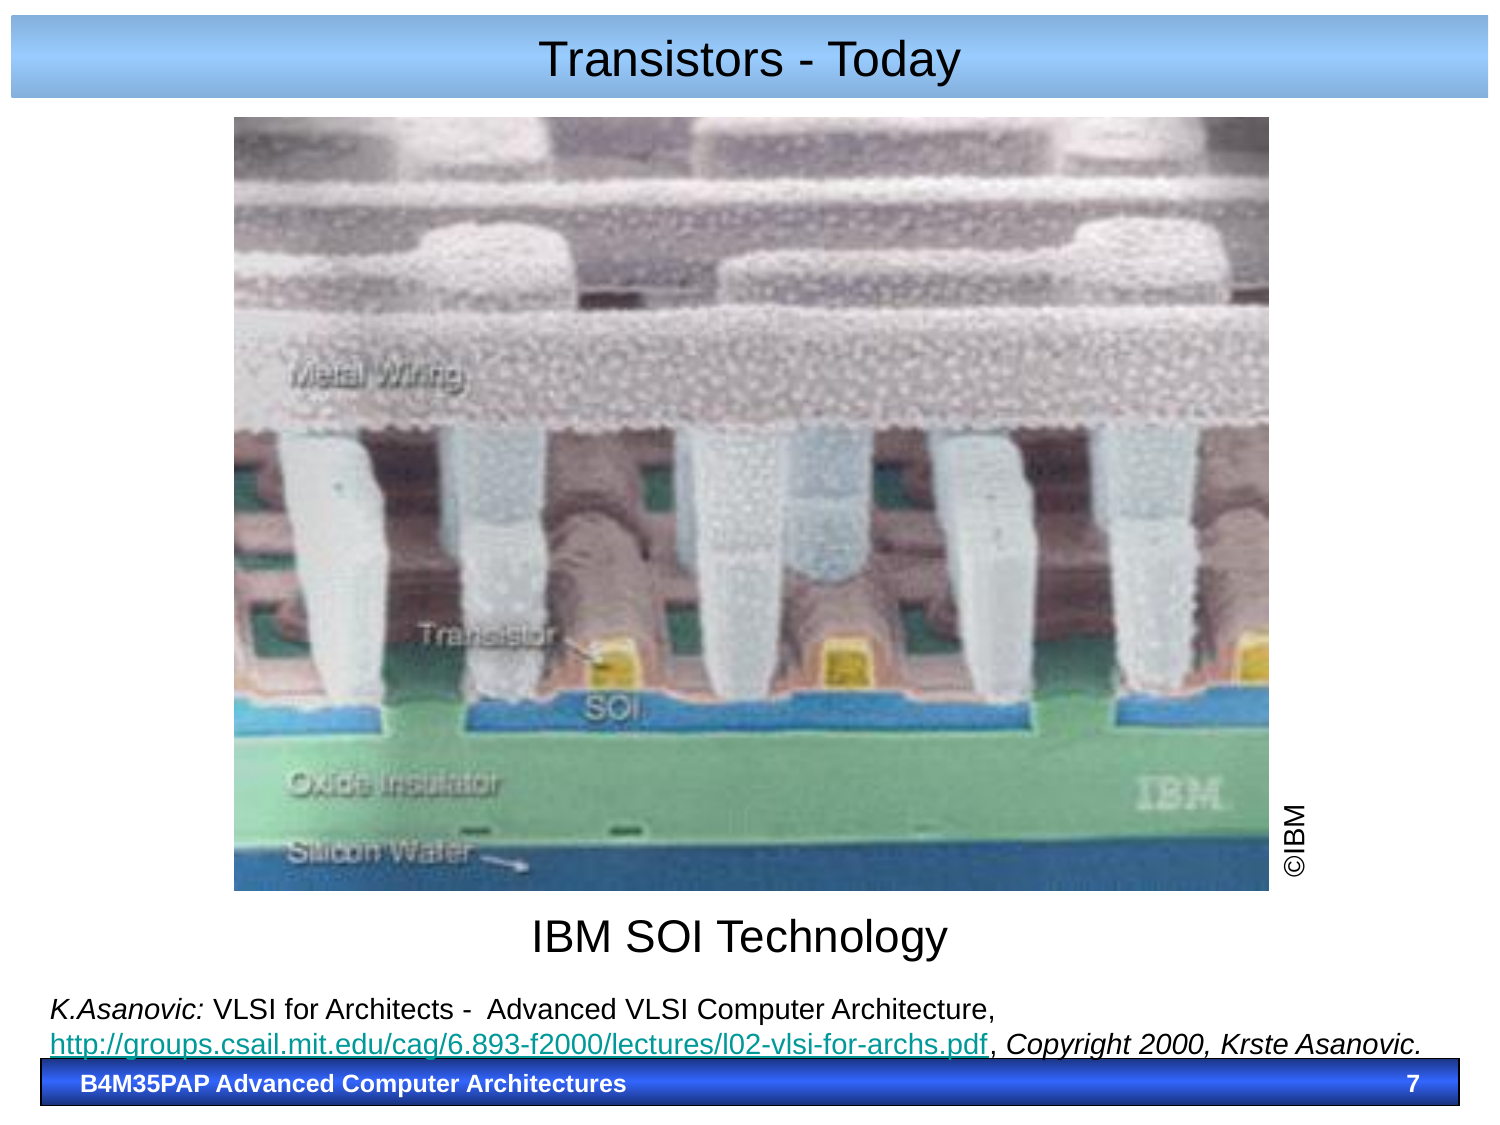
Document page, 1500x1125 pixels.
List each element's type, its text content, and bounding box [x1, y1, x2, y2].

text_box ©IBM [1268, 790, 1317, 891]
title Transistors - Today [11, 15, 1489, 98]
picture [234, 117, 1269, 891]
text_box IBM SOI Technology [518, 900, 1019, 969]
text_box K.Asanovic: VLSI for Architects - Advanced VLSI Computer Architecture, http://groups.csail.mit.edu/cag/6.893-f2000/lectures/l02-vlsi-for-archs.pdf, Copyright 2000, Krste Asanovic. [35, 982, 1500, 1108]
